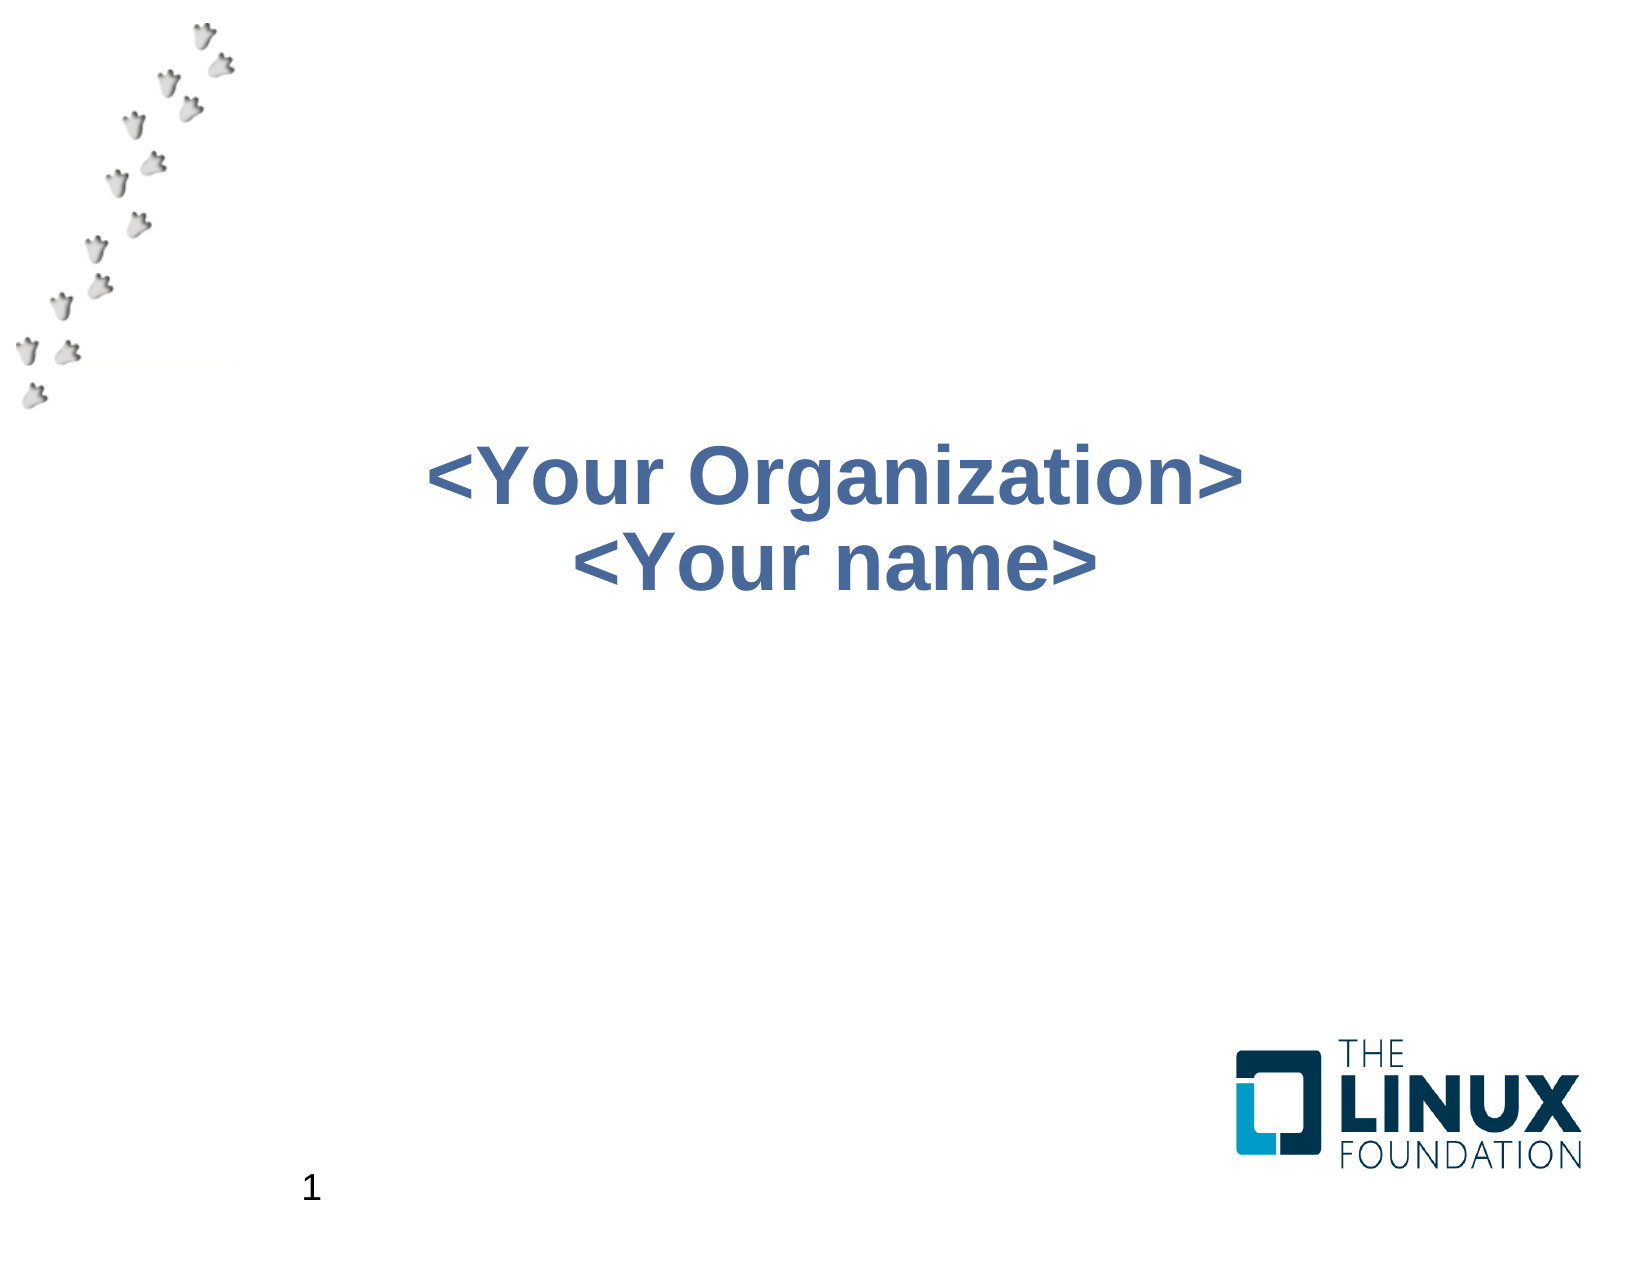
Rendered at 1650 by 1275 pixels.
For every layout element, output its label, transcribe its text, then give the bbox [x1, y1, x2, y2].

picture [16, 23, 235, 430]
picture [1216, 1012, 1613, 1200]
subtitle <Your Organization> <Your name> [347, 357, 1290, 841]
